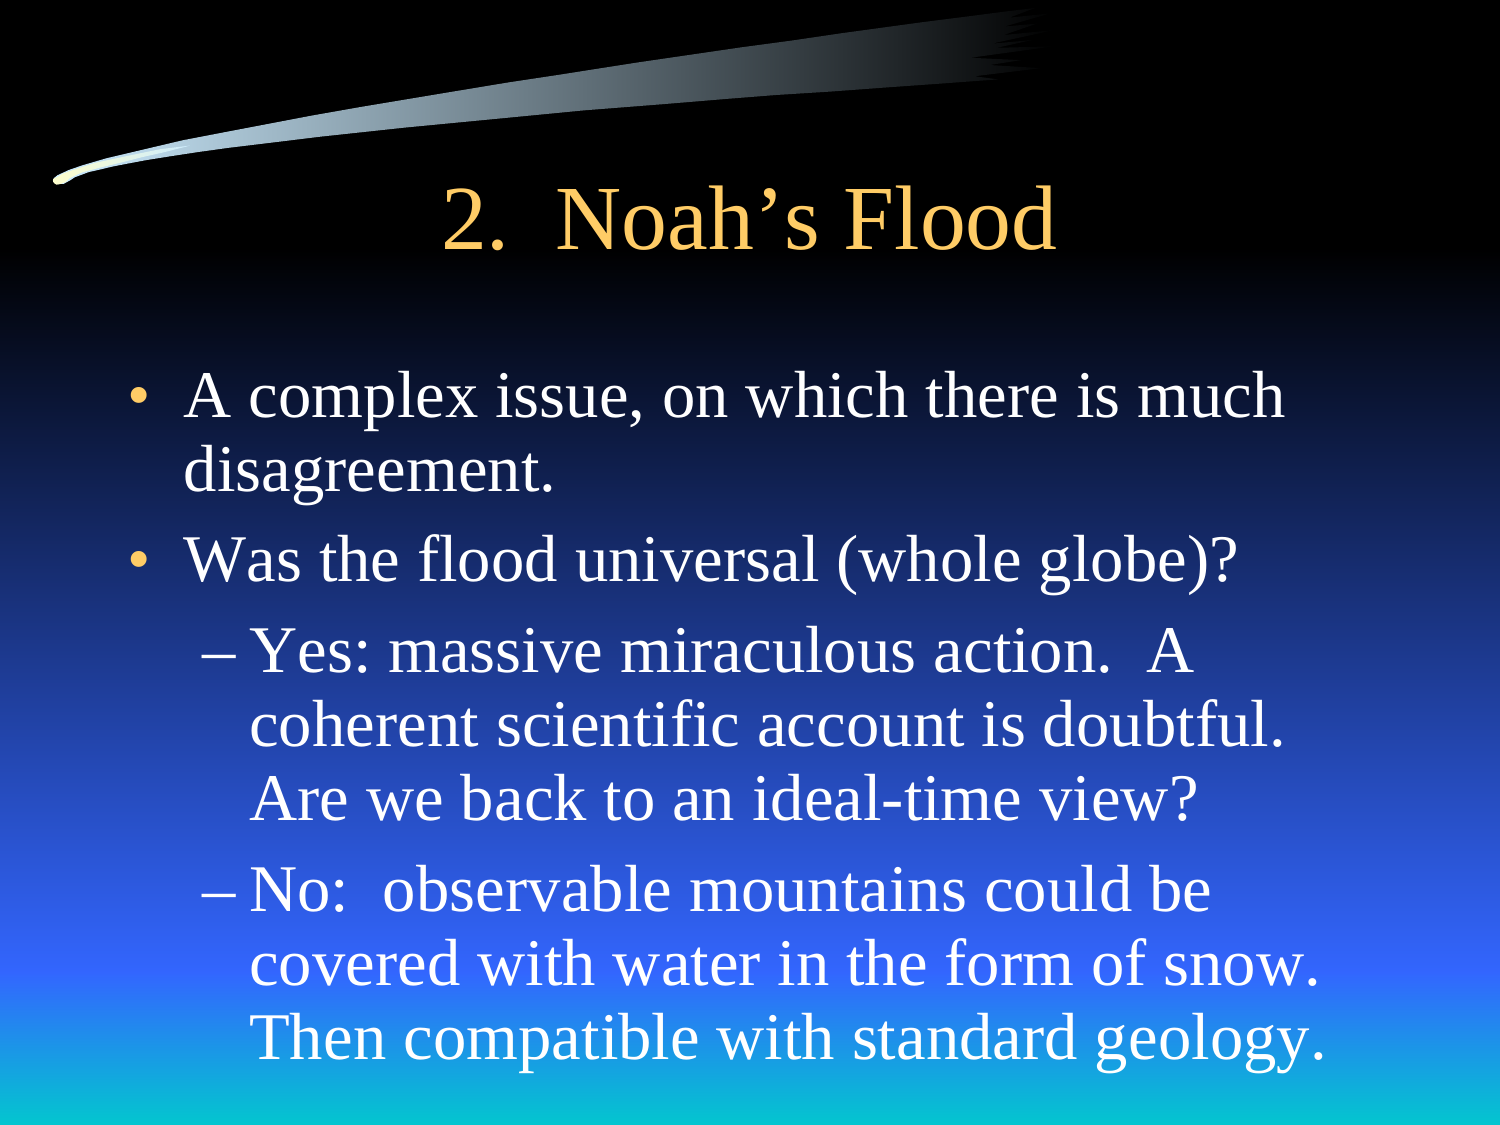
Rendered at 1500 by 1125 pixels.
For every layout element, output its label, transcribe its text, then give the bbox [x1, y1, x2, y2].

list A complex issue, on which there is much disagreement. Was the flood universal (whole globe)? Yes: massive miraculous action. A coherent scientific account is doubtful. Are we back to an ideal-time view? No: observable mountains could be covered with water in the form of snow. Then compatible with standard geology. [112, 350, 1388, 1082]
title 2. Noah’s Flood [112, 124, 1388, 313]
